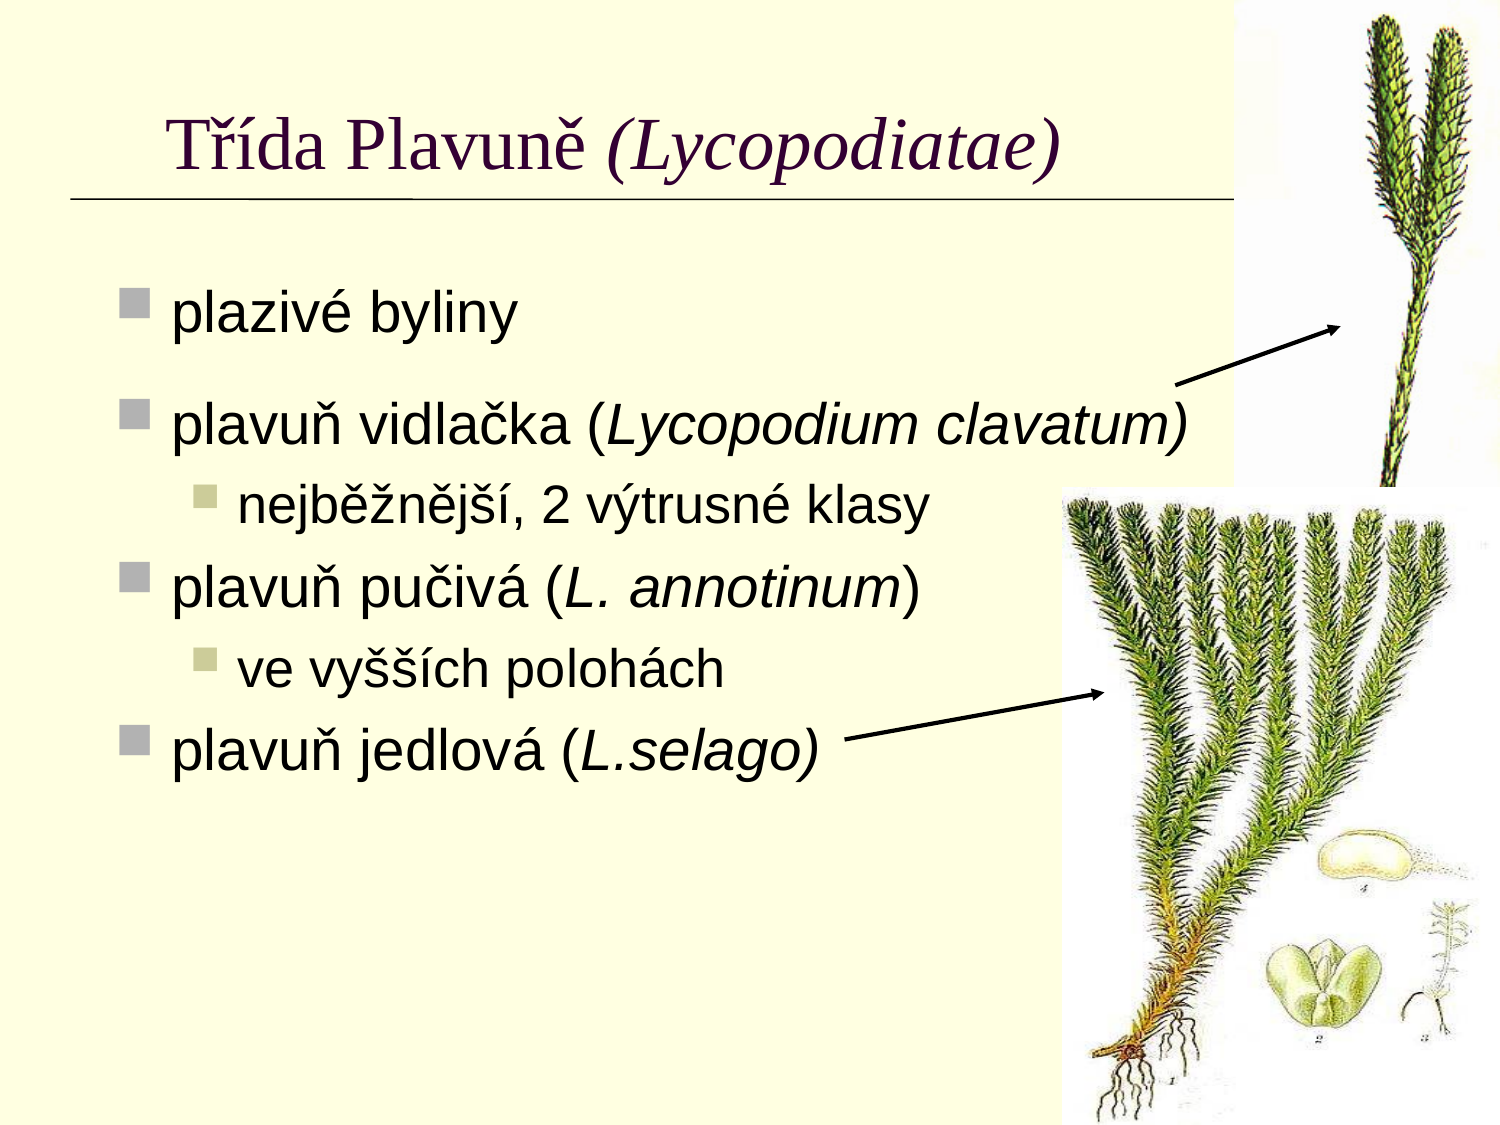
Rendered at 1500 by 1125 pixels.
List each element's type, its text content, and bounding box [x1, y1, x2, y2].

picture [1062, 0, 1500, 1125]
list plazivé byliny plavuň vidlačka (Lycopodium clavatum) nejběžnější, 2 výtrusné klasy plavuň pučivá (L. annotinum) ve vyšších polohách plavuň jedlová (L.selago) [100, 267, 1234, 1011]
title Třída Plavuně (Lycopodiatae) [150, 45, 1234, 234]
